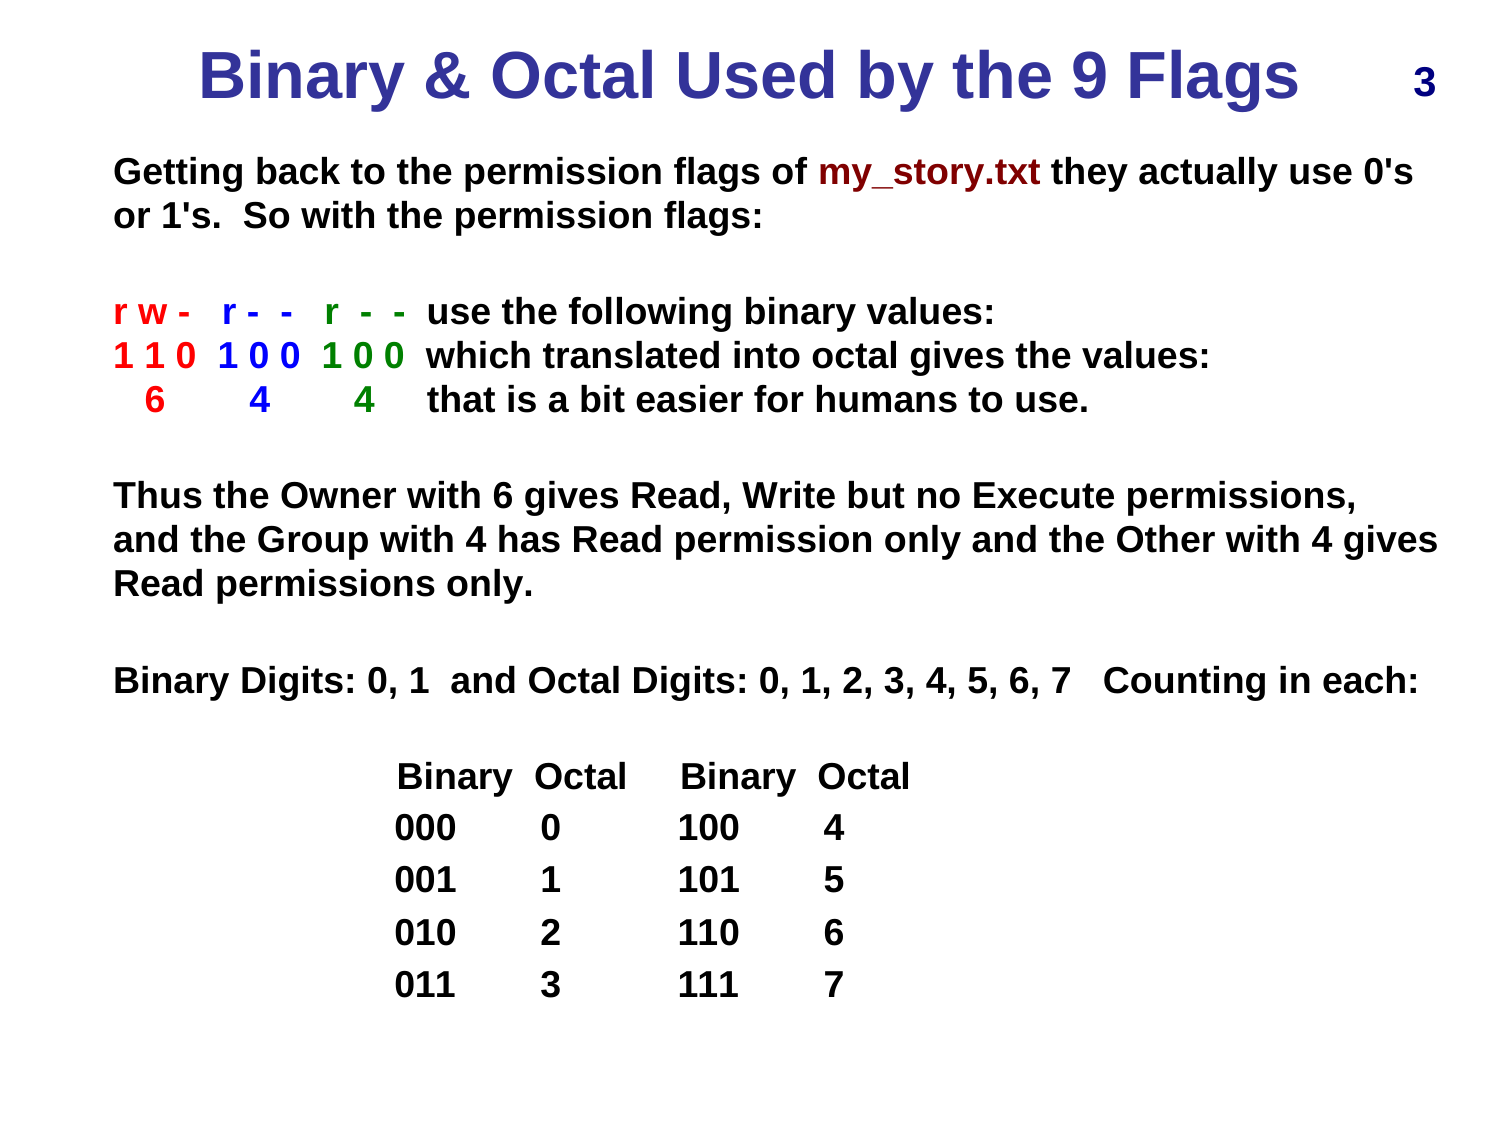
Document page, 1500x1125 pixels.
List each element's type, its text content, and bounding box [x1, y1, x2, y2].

text_box 3 [1387, 47, 1463, 113]
list Getting back to the permission flags of my_story.txt they actually use 0's or 1's. So with the permission flags: r w - r - - r - - use the following binary values: 1 1 0 1 0 0 1 0 0 which translated into octal gives the values: 6 4 4 that is a bit easier for humans to use. Thus the Owner with 6 gives Read, Write but no Execute permissions, and the Group with 4 has Read permission only and the Other with 4 gives Read permissions only. Binary Digits: 0, 1 and Octal Digits: 0, 1, 2, 3, 4, 5, 6, 7 Counting in each: Binary Octal Binary Octal 000 0 100 4 001 1 101 5 010 2 110 6 011 3 111 7 [42, 149, 1468, 1022]
title Binary & Octal Used by the 9 Flags [75, 29, 1426, 121]
